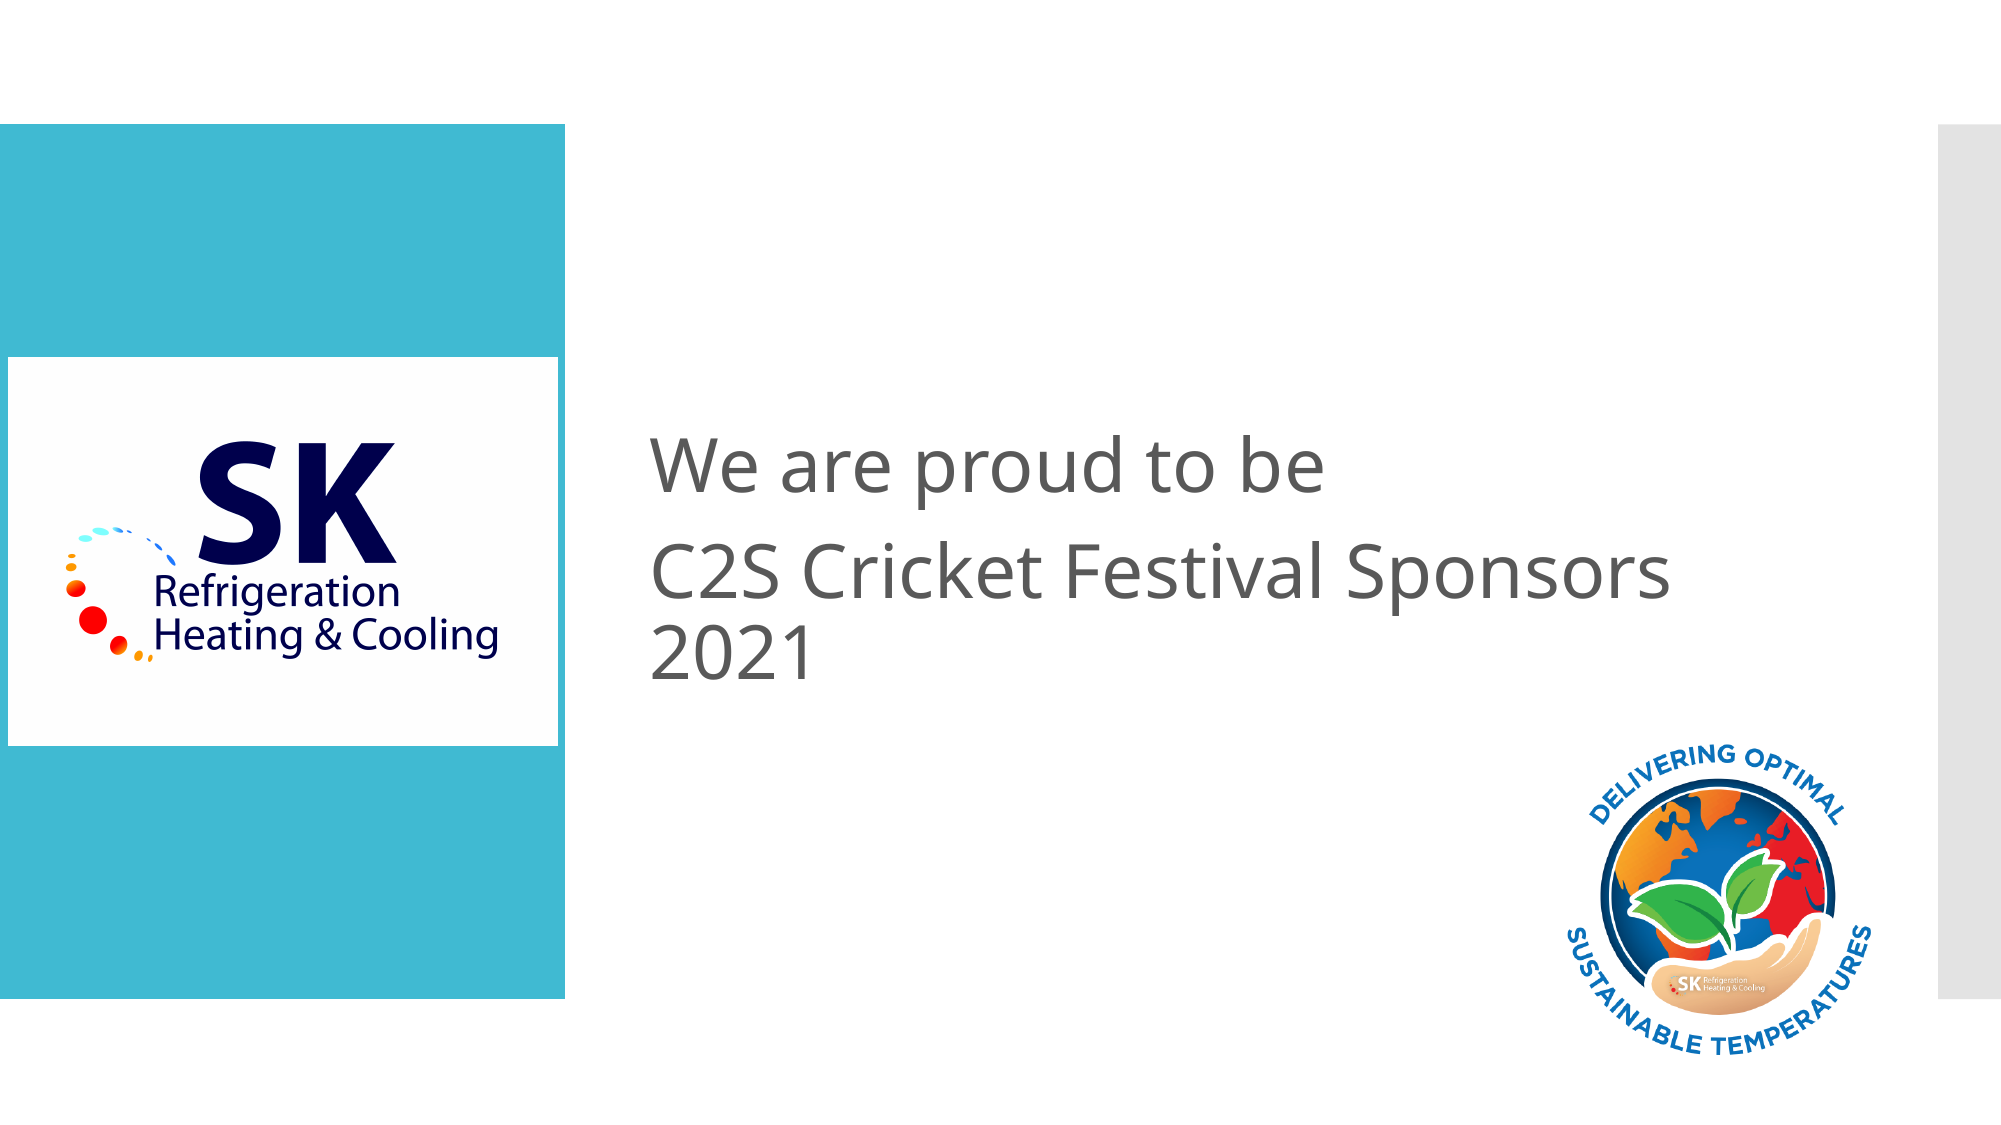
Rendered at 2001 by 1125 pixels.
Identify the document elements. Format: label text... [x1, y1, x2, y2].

picture [8, 357, 558, 746]
list We are proud to be C2S Cricket Festival Sponsors 2021 [634, 141, 1835, 982]
picture [1539, 723, 1902, 1069]
